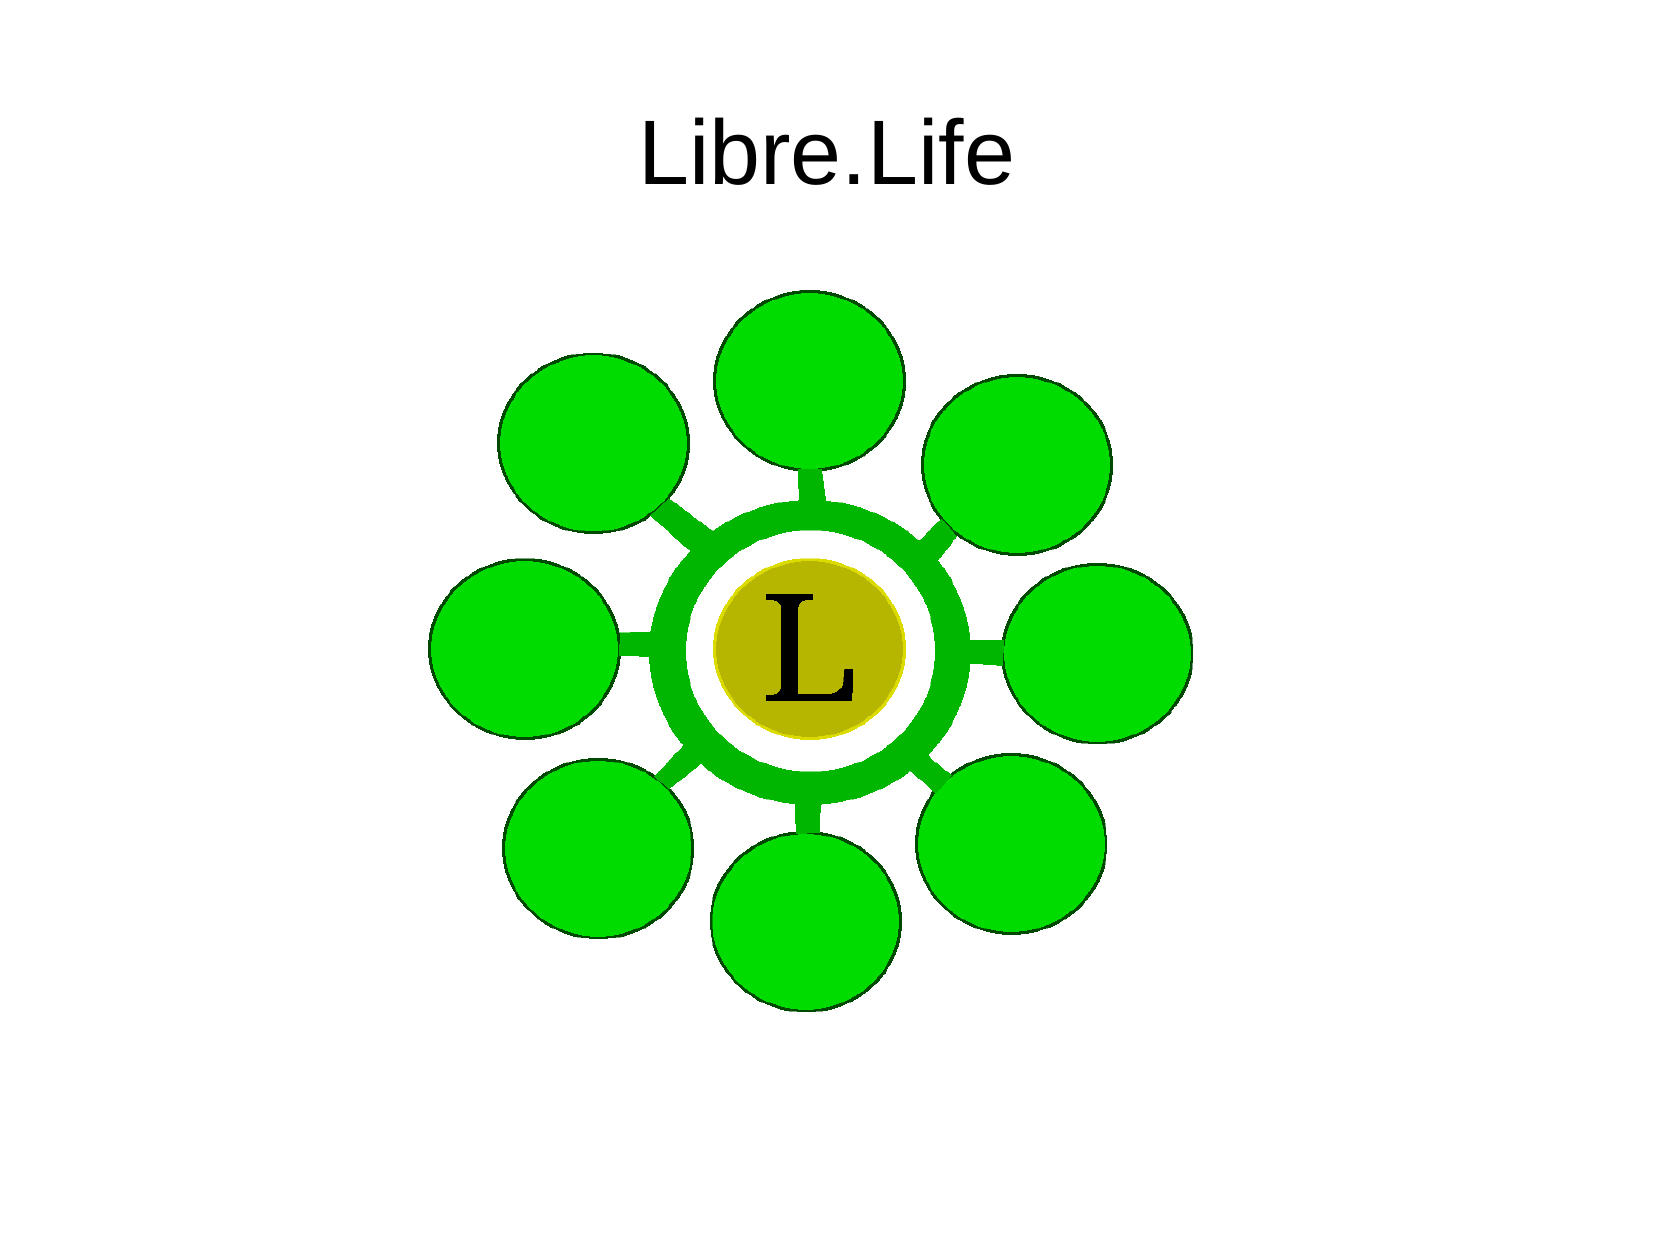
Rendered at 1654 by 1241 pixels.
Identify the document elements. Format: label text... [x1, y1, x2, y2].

picture [428, 290, 1193, 1013]
title Libre.Life [82, 49, 1571, 257]
